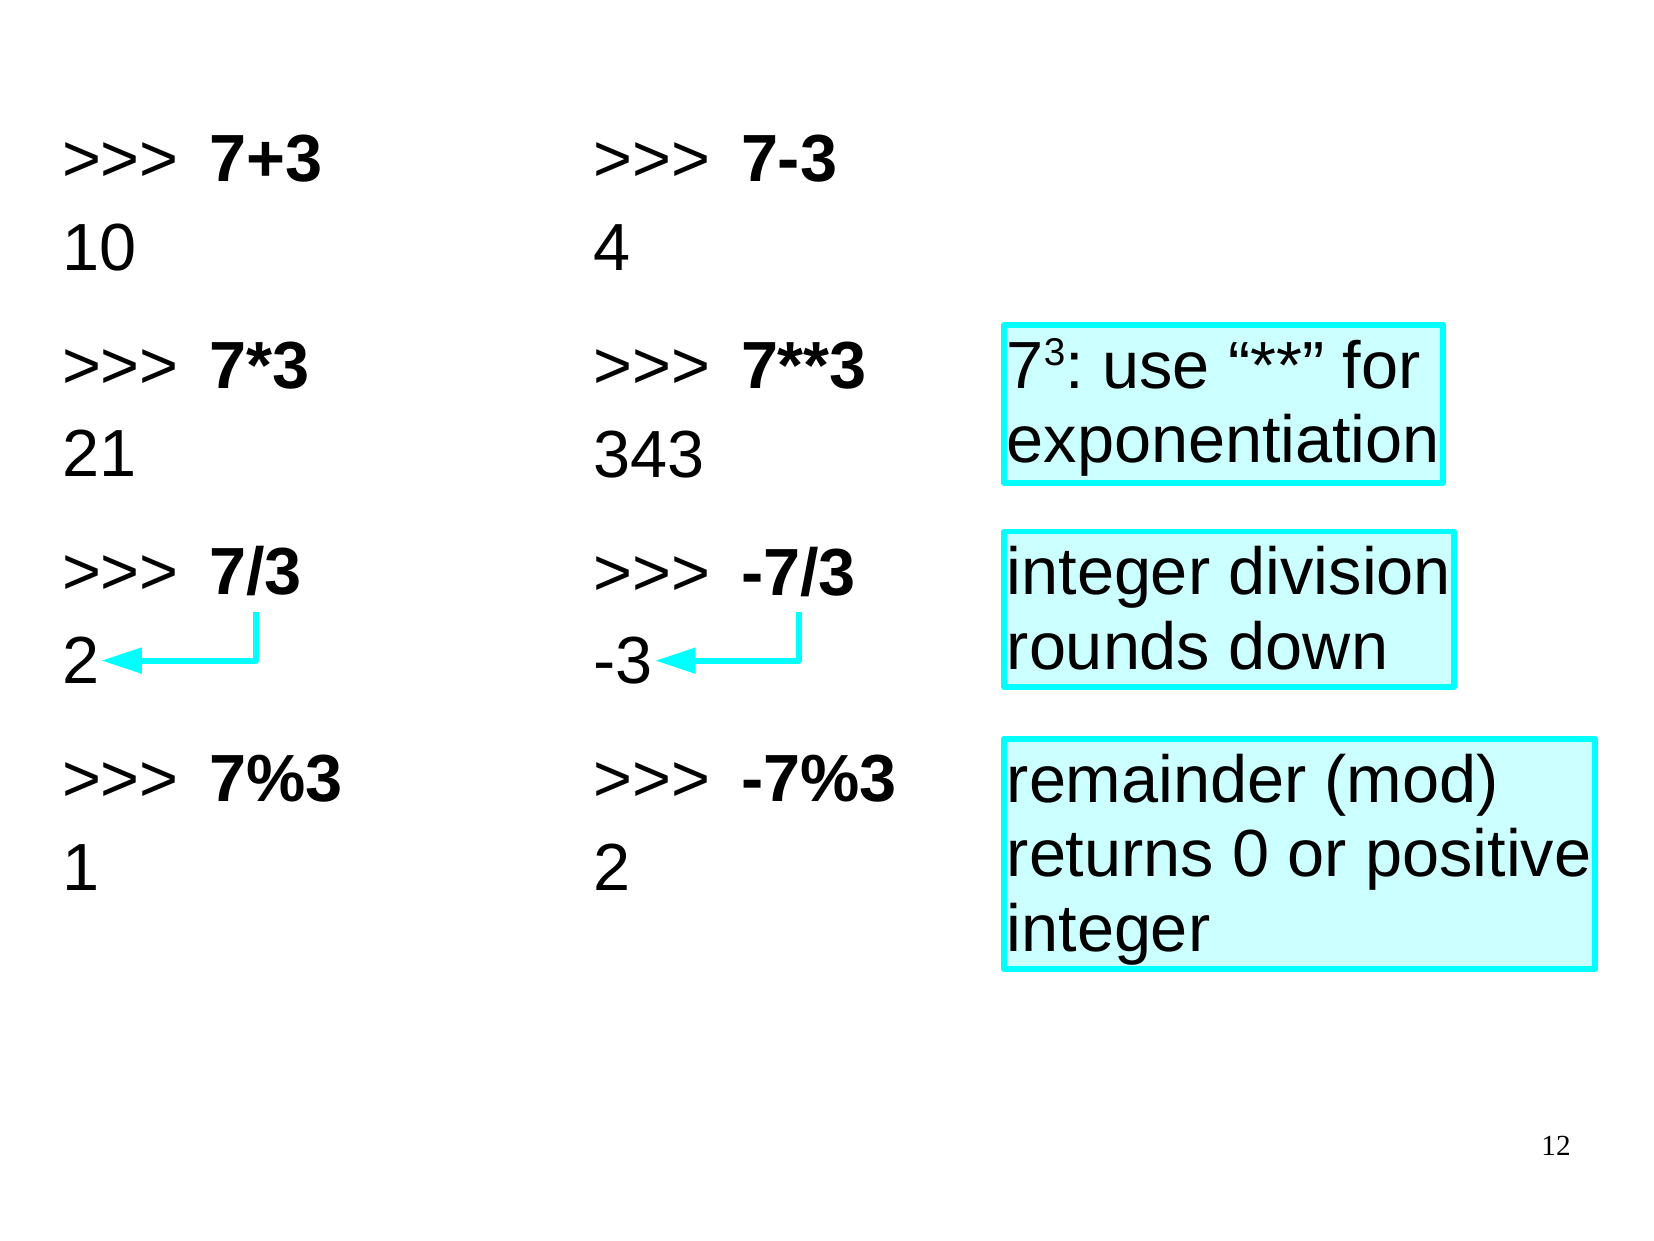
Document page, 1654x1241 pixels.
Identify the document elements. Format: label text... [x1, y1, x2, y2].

text_box 4 [590, 206, 634, 288]
text_box 7*3 [206, 324, 313, 406]
text_box 2 [590, 827, 634, 908]
text_box 7+3 [206, 118, 326, 199]
text_box >>> [59, 738, 183, 820]
text_box 7-3 [738, 118, 841, 199]
text_box >>> [59, 118, 183, 199]
text_box 7**3 [738, 324, 871, 406]
text_box >>> [59, 324, 183, 406]
text_box 1 [59, 827, 103, 908]
text_box >>> [590, 324, 714, 406]
text_box -7/3 [738, 531, 860, 613]
text_box 7/3 [206, 531, 306, 613]
text_box >>> [59, 531, 183, 613]
text_box -3 [590, 620, 656, 702]
text_box >>> [590, 118, 714, 199]
text_box -7%3 [738, 738, 900, 820]
text_box integer division rounds down [1003, 531, 1455, 687]
text_box >>> [590, 738, 714, 820]
text_box 10 [59, 206, 140, 288]
text_box remainder (mod) returns 0 or positive integer [1003, 738, 1596, 970]
text_box 343 [590, 413, 708, 495]
text_box 7%3 [206, 738, 347, 820]
text_box 73: use “**” for exponentiation [1003, 324, 1443, 483]
text_box 21 [59, 413, 140, 495]
text_box 2 [59, 620, 103, 701]
text_box >>> [590, 531, 714, 613]
